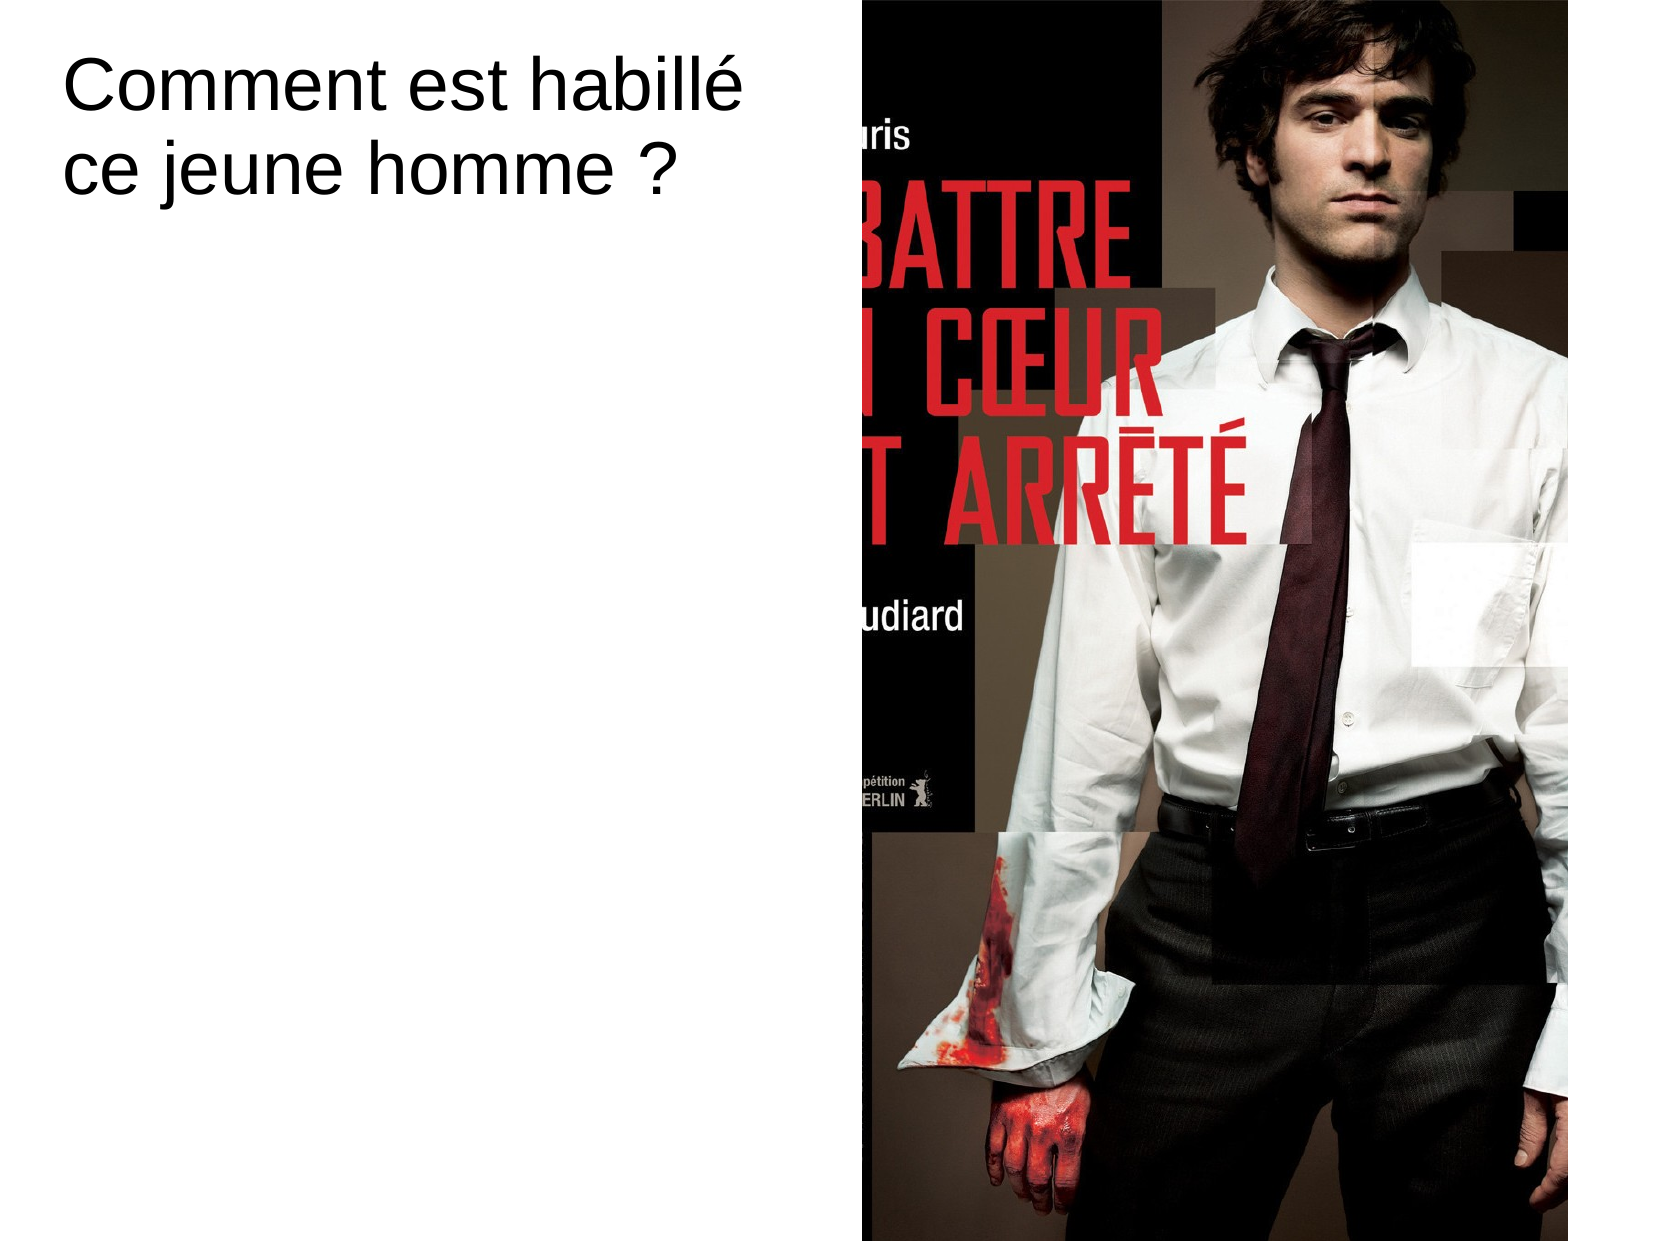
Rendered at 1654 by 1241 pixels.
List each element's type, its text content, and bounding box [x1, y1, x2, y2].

text_box Comment est habillé ce jeune homme ? [47, 35, 851, 786]
picture [862, 0, 1568, 1241]
